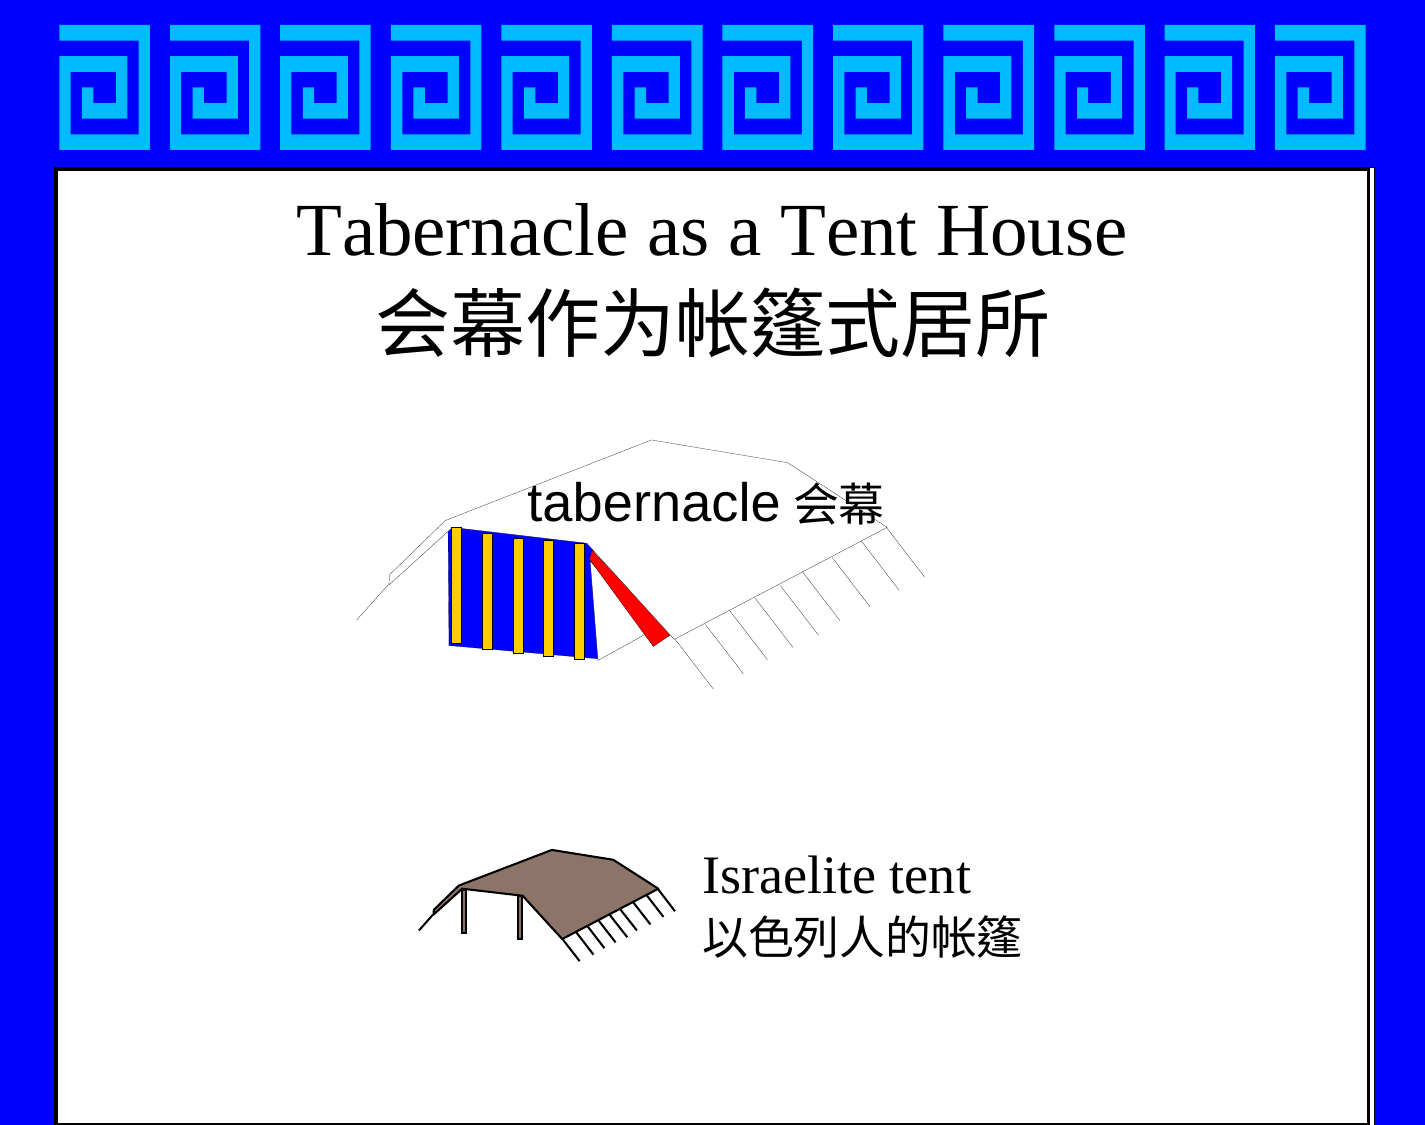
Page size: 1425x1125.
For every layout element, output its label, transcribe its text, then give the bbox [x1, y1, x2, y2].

text_box Israelite tent 以色列人的帐篷 [687, 837, 1100, 976]
picture [356, 439, 925, 689]
text_box tabernacle会幕 [512, 464, 1025, 543]
title Tabernacle as a Tent House 会幕作为帐篷式居所 [75, 187, 1351, 375]
text_box [433, 849, 659, 940]
